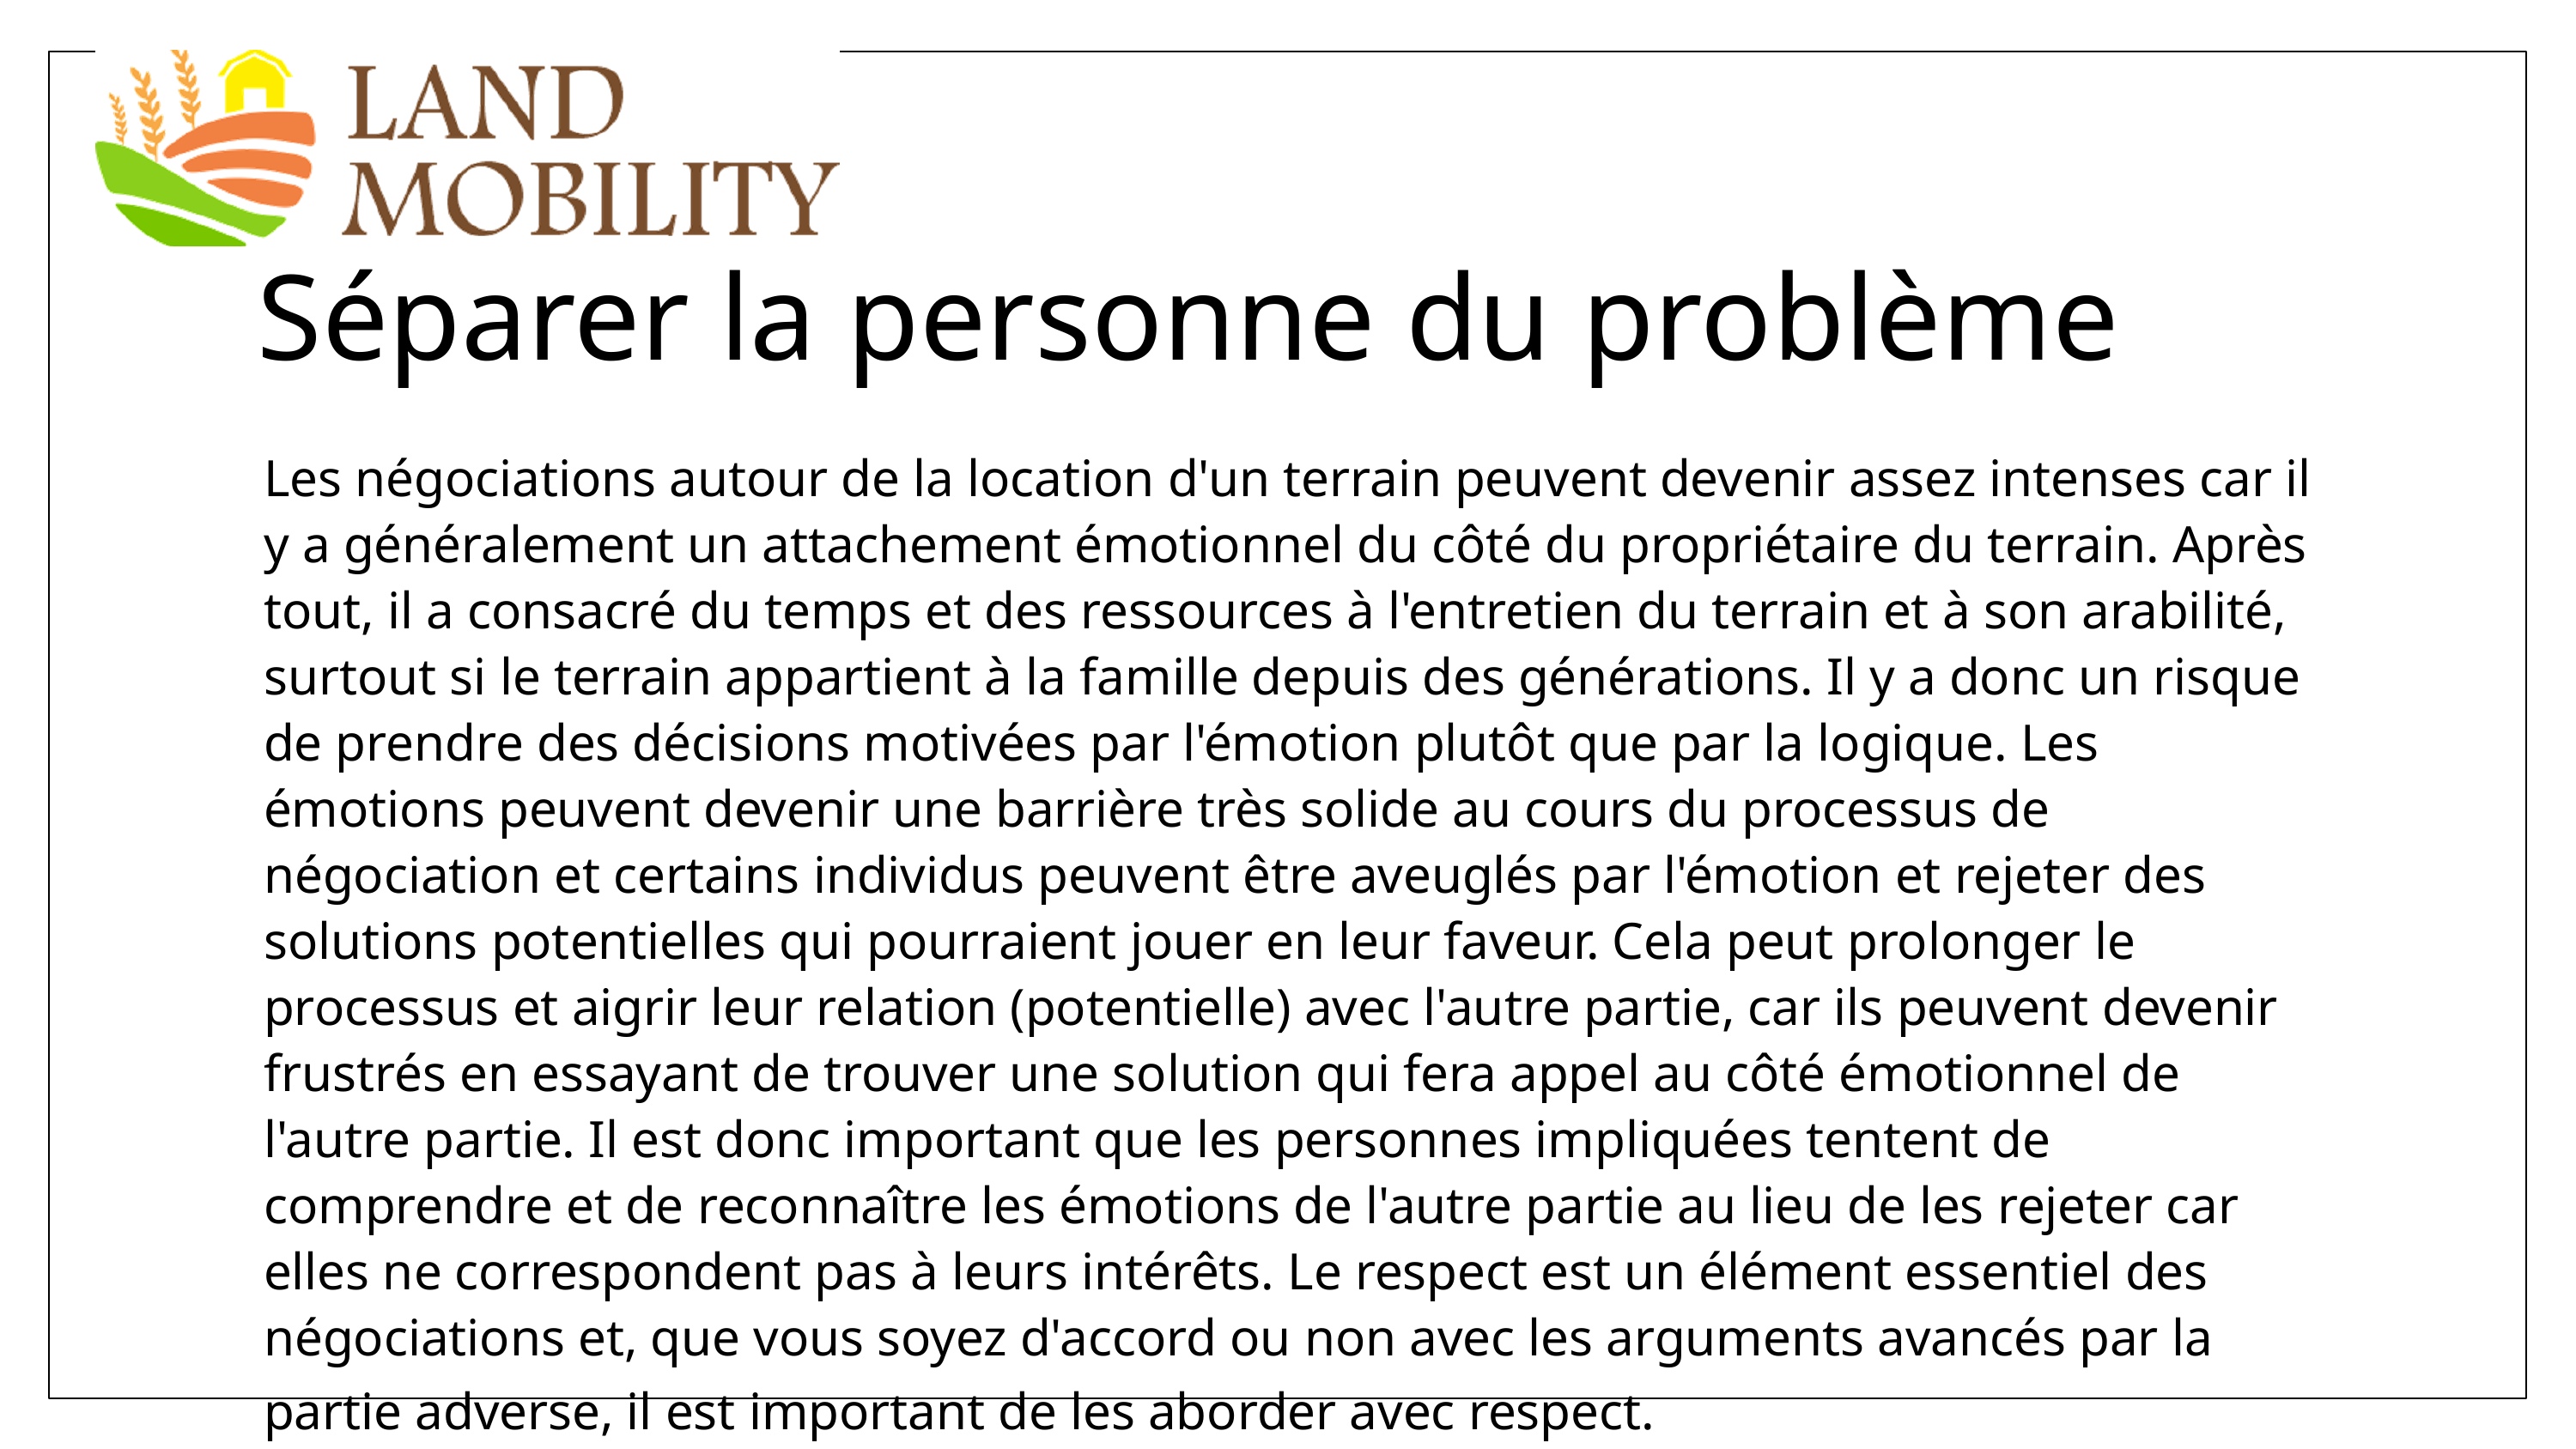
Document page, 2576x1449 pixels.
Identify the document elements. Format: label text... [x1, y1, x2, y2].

picture [95, 50, 840, 246]
list Les négociations autour de la location d'un terrain peuvent devenir assez intenses car il y a généralement un attachement émotionnel du côté du propriétaire du terrain. Après tout, il a consacré du temps et des ressources à l'entretien du terrain et à son arabilité, surtout si le terrain appartient à la famille depuis des générations. Il y a donc un risque de prendre des décisions motivées par l'émotion plutôt que par la logique. Les émotions peuvent devenir une barrière très solide au cours du processus de négociation et certains individus peuvent être aveuglés par l'émotion et rejeter des solutions potentielles qui pourraient jouer en leur faveur. Cela peut prolonger le processus et aigrir leur relation (potentielle) avec l'autre partie, car ils peuvent devenir frustrés en essayant de trouver une solution qui fera appel au côté émotionnel de l'autre partie. Il est donc important que les personnes impliquées tentent de comprendre et de reconnaître les émotions de l'autre partie au lieu de les rejeter car elles ne correspondent pas à leurs intérêts. Le respect est un élément essentiel des négociations et, que vous soyez d'accord ou non avec les arguments avancés par la partie adverse, il est important de les aborder avec respect. [241, 434, 2328, 1288]
title Séparer la personne du problème [245, 252, 2331, 408]
